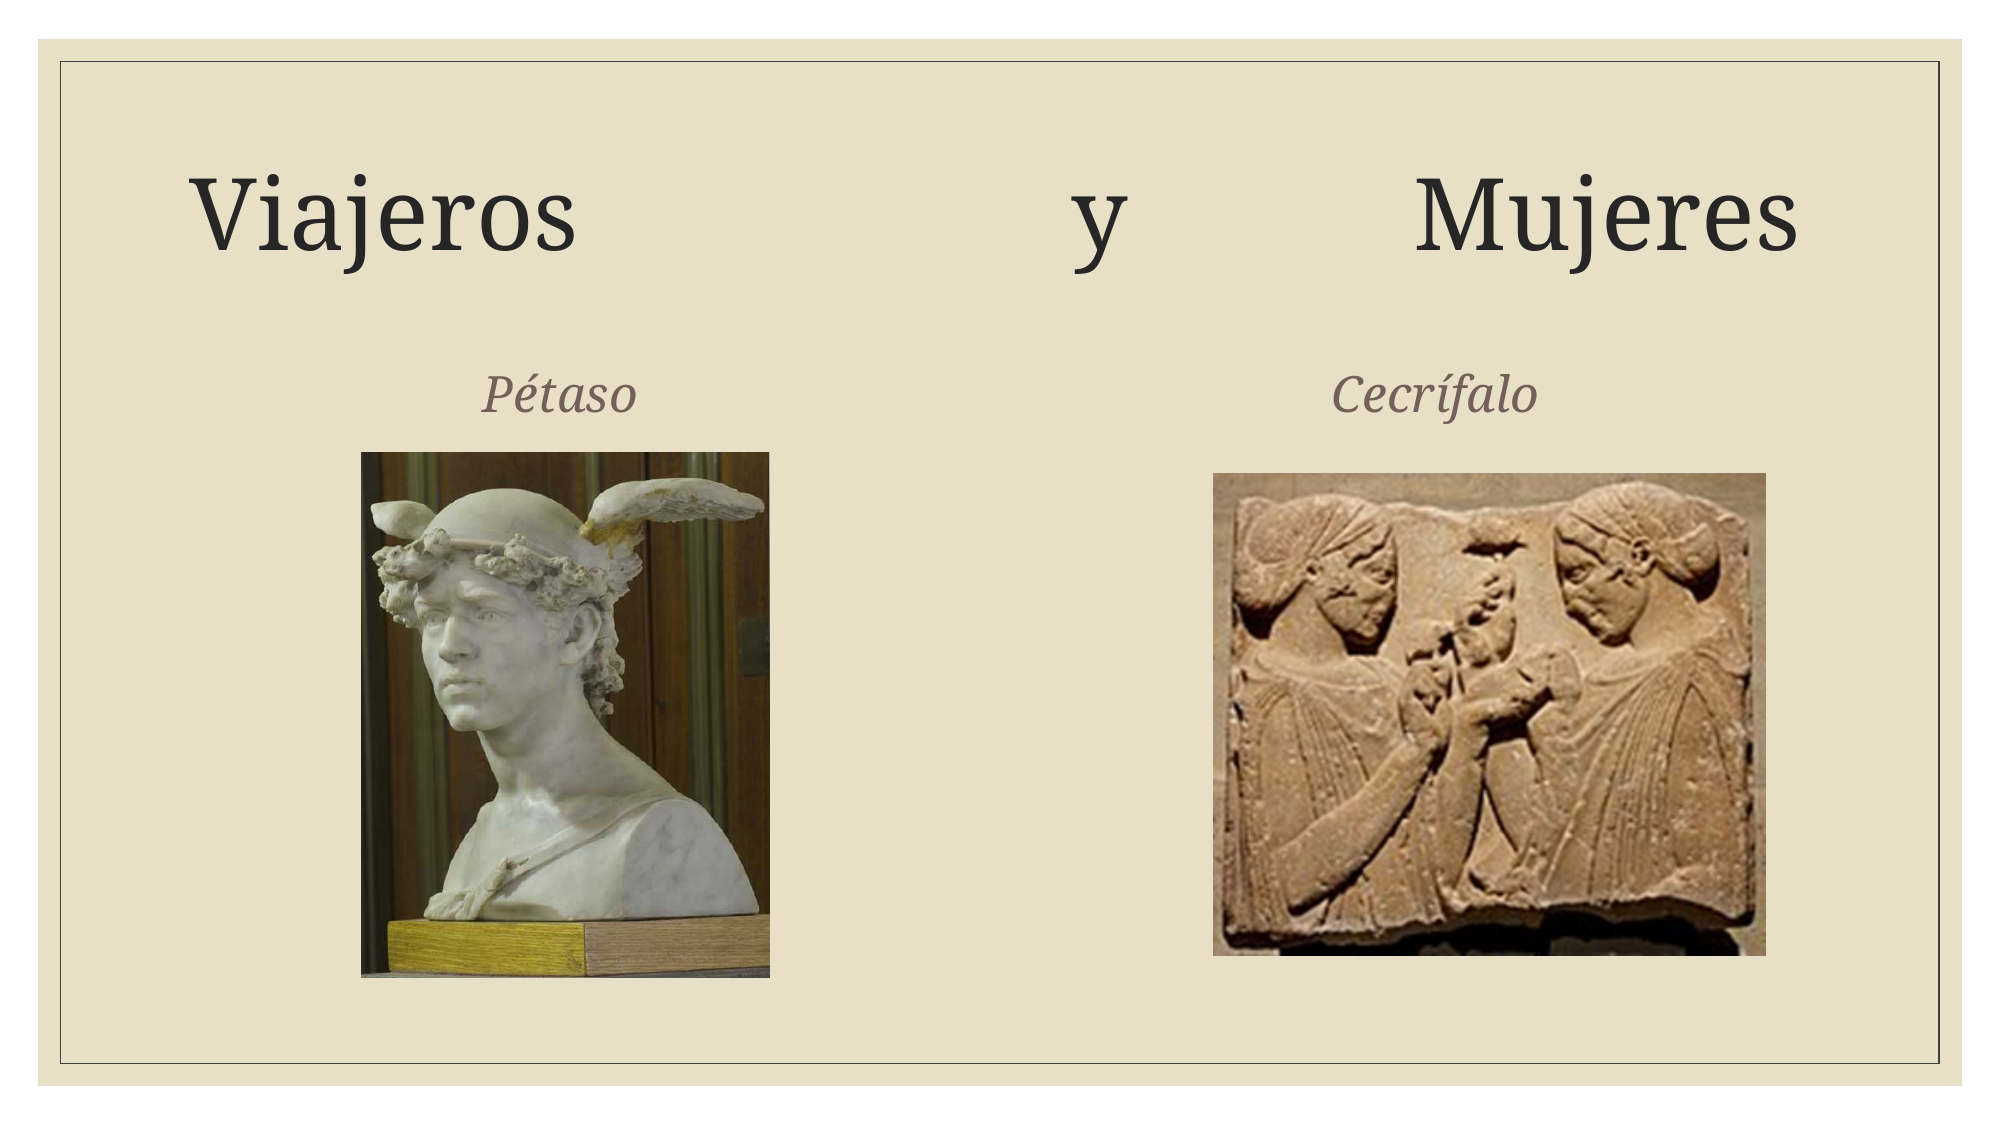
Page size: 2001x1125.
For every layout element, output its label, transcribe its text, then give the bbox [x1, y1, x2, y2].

picture [1213, 473, 1766, 956]
picture [361, 452, 770, 978]
list Cecrífalo [1045, 340, 1826, 446]
title Viajeros y Mujeres [174, 105, 1825, 331]
list Pétaso [175, 340, 956, 446]
